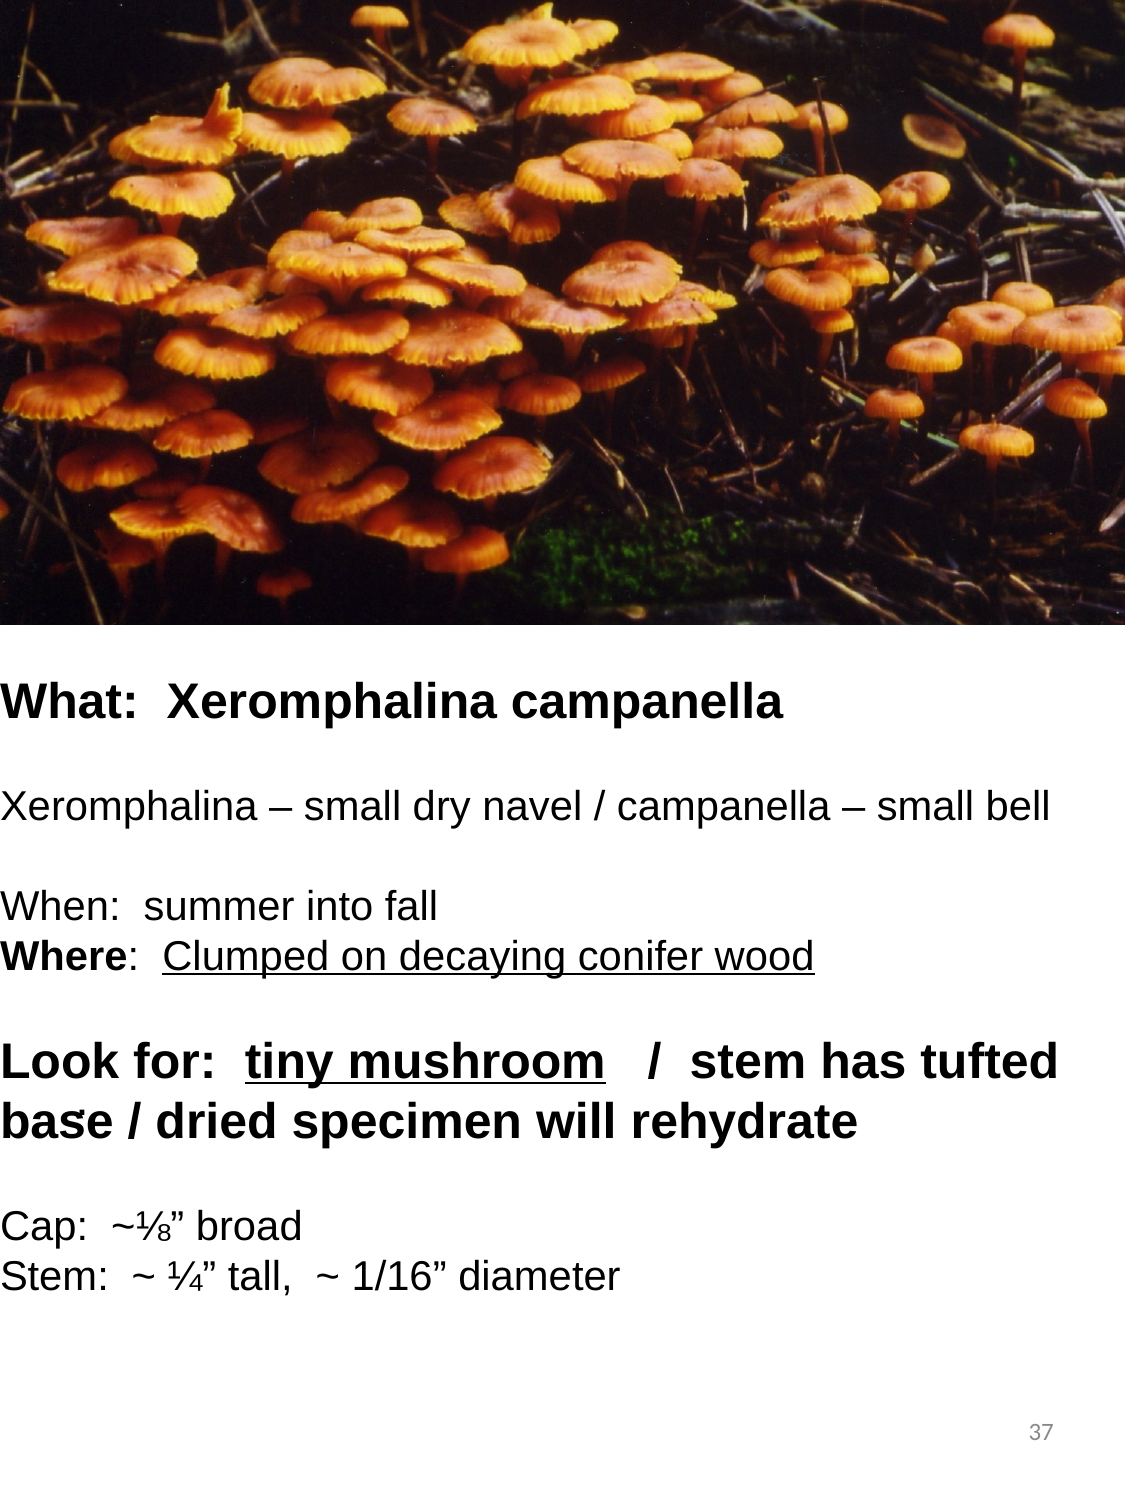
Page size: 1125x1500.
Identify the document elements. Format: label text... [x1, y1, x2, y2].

picture [0, 0, 1125, 625]
text_box What: Xeromphalina campanella Xeromphalina – small dry navel / campanella – small bell When: summer into fall Where: Clumped on decaying conifer wood Look for: tiny mushroom / stem has tufted base / dried specimen will rehydrate Cap: ~⅛” broad Stem: ~ ¼” tall, ~ 1/16” diameter [0, 668, 1125, 1299]
text_box <number> [806, 1390, 1069, 1471]
